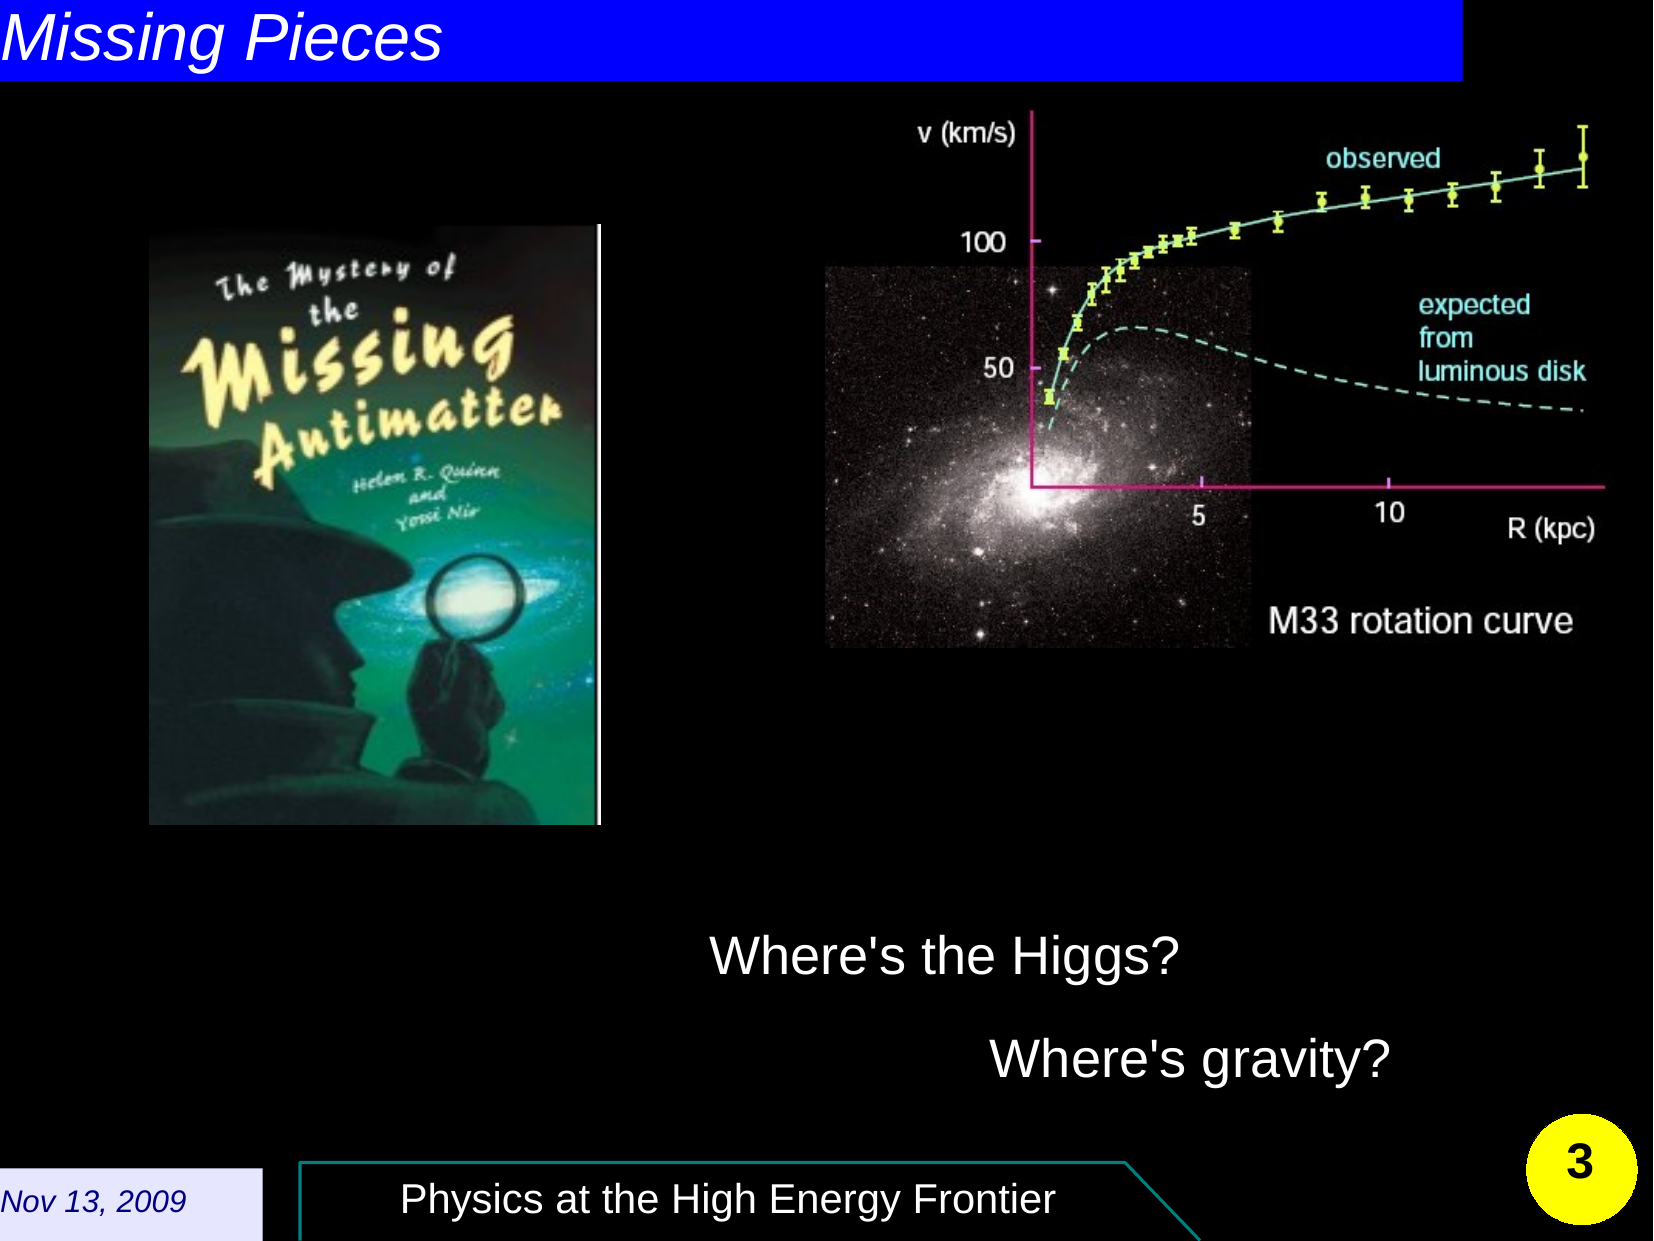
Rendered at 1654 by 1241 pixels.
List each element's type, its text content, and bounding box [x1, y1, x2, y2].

text_box Where's gravity? [975, 1020, 1426, 1097]
picture [149, 224, 601, 826]
title Missing Pieces [0, 0, 1463, 76]
picture [825, 84, 1613, 648]
text_box Where's the Higgs? [694, 918, 1196, 994]
